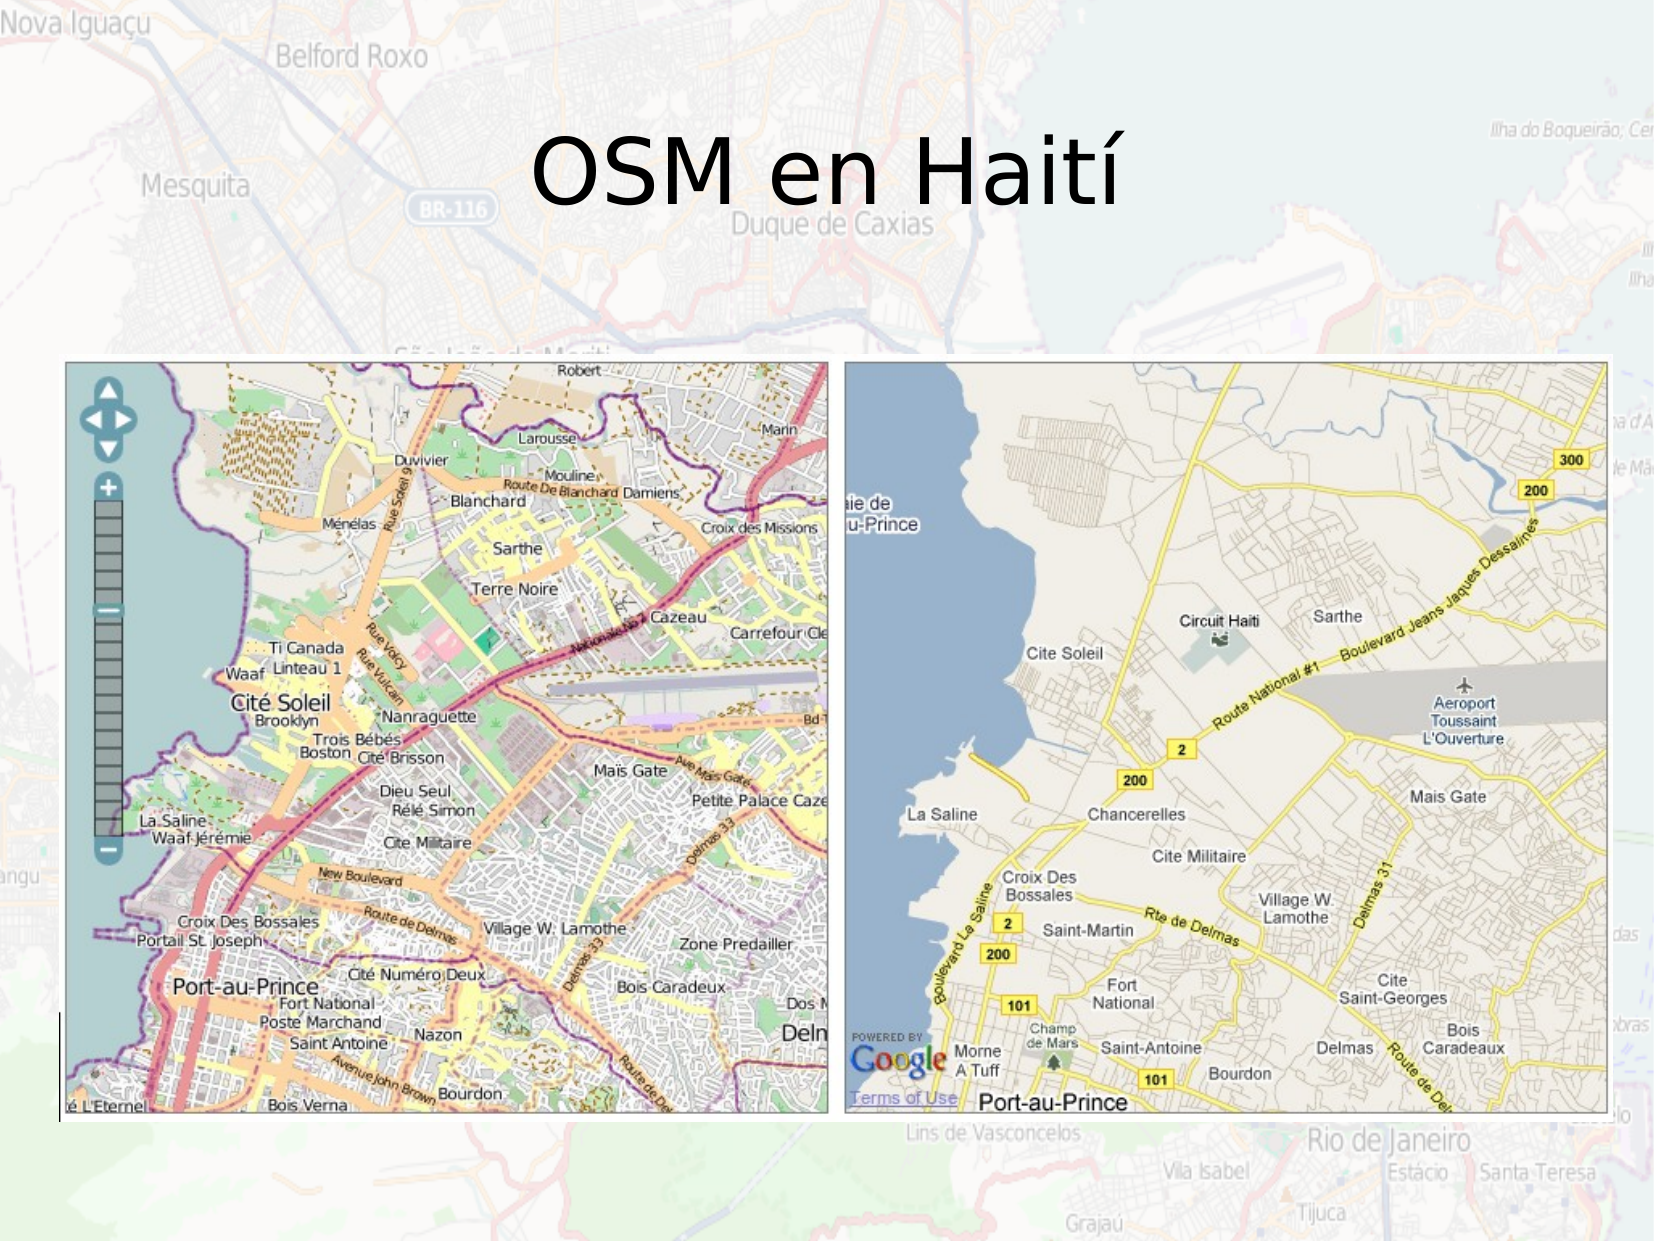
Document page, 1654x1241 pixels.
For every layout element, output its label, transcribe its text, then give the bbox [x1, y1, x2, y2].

picture [59, 354, 1613, 1123]
title OSM en Haití [82, 88, 1571, 257]
